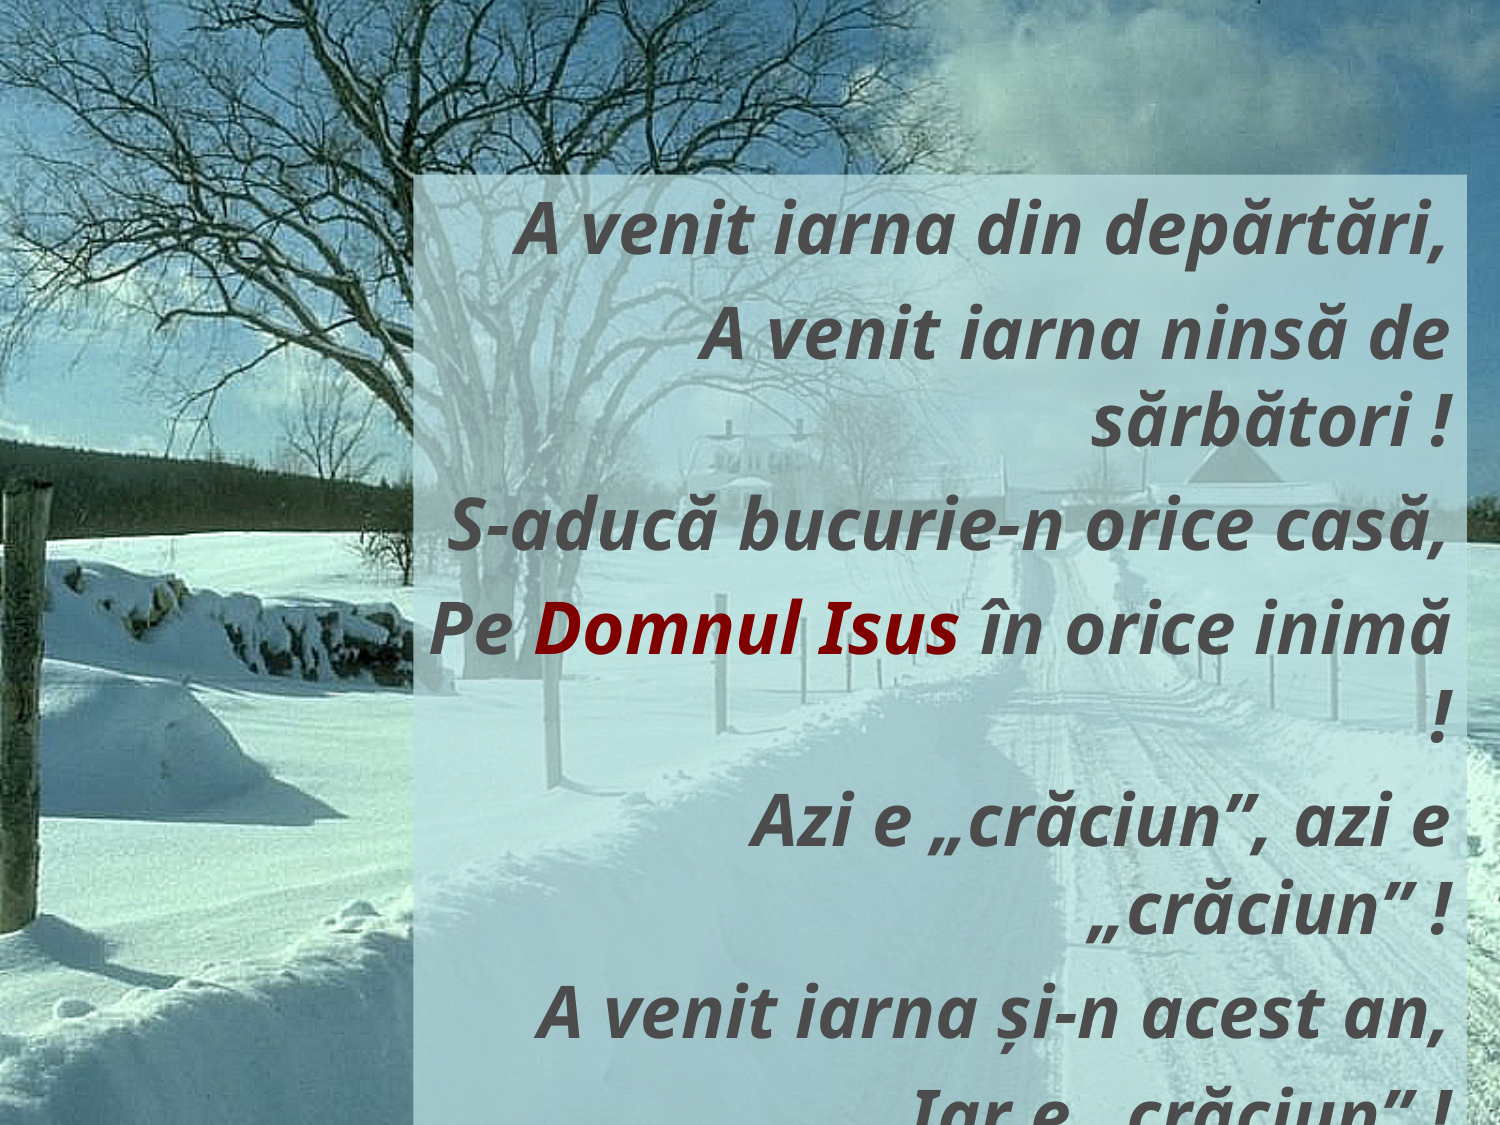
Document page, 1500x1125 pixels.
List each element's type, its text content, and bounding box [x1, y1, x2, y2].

text_box A venit iarna din depărtări, A venit iarna ninsă de sărbători ! S-aducă bucurie-n orice casă, Pe Domnul Isus în orice inimă ! Azi e „crăciun”, azi e „crăciun” ! A venit iarna şi-n acest an, Iar e „crăciun” ! [413, 305, 1467, 1034]
picture [0, 0, 1500, 1125]
